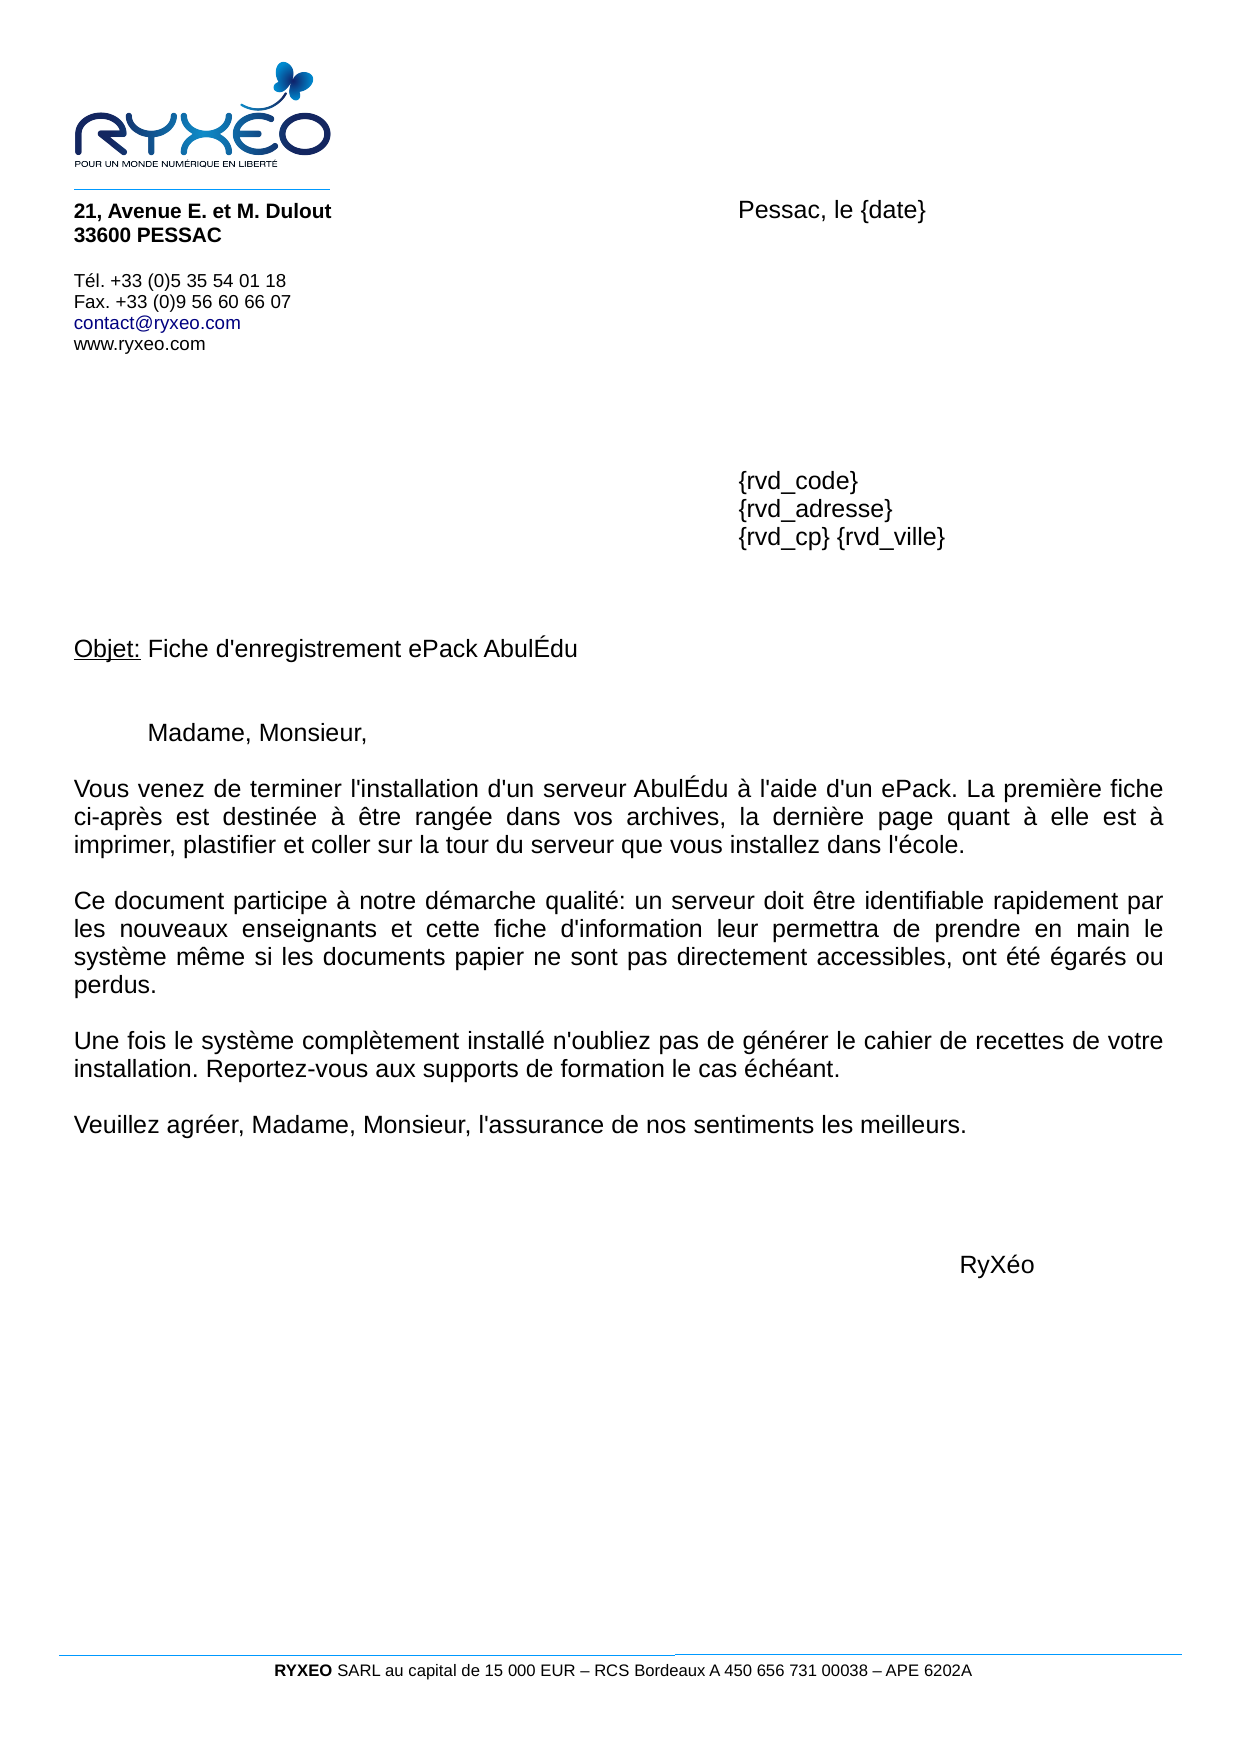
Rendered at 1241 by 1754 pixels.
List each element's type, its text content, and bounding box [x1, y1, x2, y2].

picture [70, 58, 334, 172]
text_box 21, Avenue E. et M. Dulout Pessac, le {date} 33600 PESSAC Tél. +33 (0)5 35 54 01 18 Fax. +33 (0)9 56 60 66 07 contact@ryxeo.com www.ryxeo.com {rvd_code} {rvd_adresse} {rvd_cp} {rvd_ville} Objet: Fiche d'enregistrement ePack AbulÉdu Madame, Monsieur, Vous venez de terminer l'installation d'un serveur AbulÉdu à l'aide d'un ePack. La première fiche ci-après est destinée à être rangée dans vos archives, la dernière page quant à elle est à imprimer, plastifier et coller sur la tour du serveur que vous installez dans l'école. Ce document participe à notre démarche qualité: un serveur doit être identifiable rapidement par les nouveaux enseignants et cette fiche d'information leur permettra de prendre en main le système même si les documents papier ne sont pas directement accessibles, ont été égarés ou perdus. Une fois le système complètement installé n'oubliez pas de générer le cahier de recettes de votre installation. Reportez-vous aux supports de formation le cas échéant. Veuillez agréer, Madame, Monsieur, l'assurance de nos sentiments les meilleurs. RyXéo [59, 188, 1182, 1300]
text_box RYXEO SARL au capital de 15 000 EUR – RCS Bordeaux A 450 656 731 00038 – APE 6202A [62, 1654, 1185, 1688]
